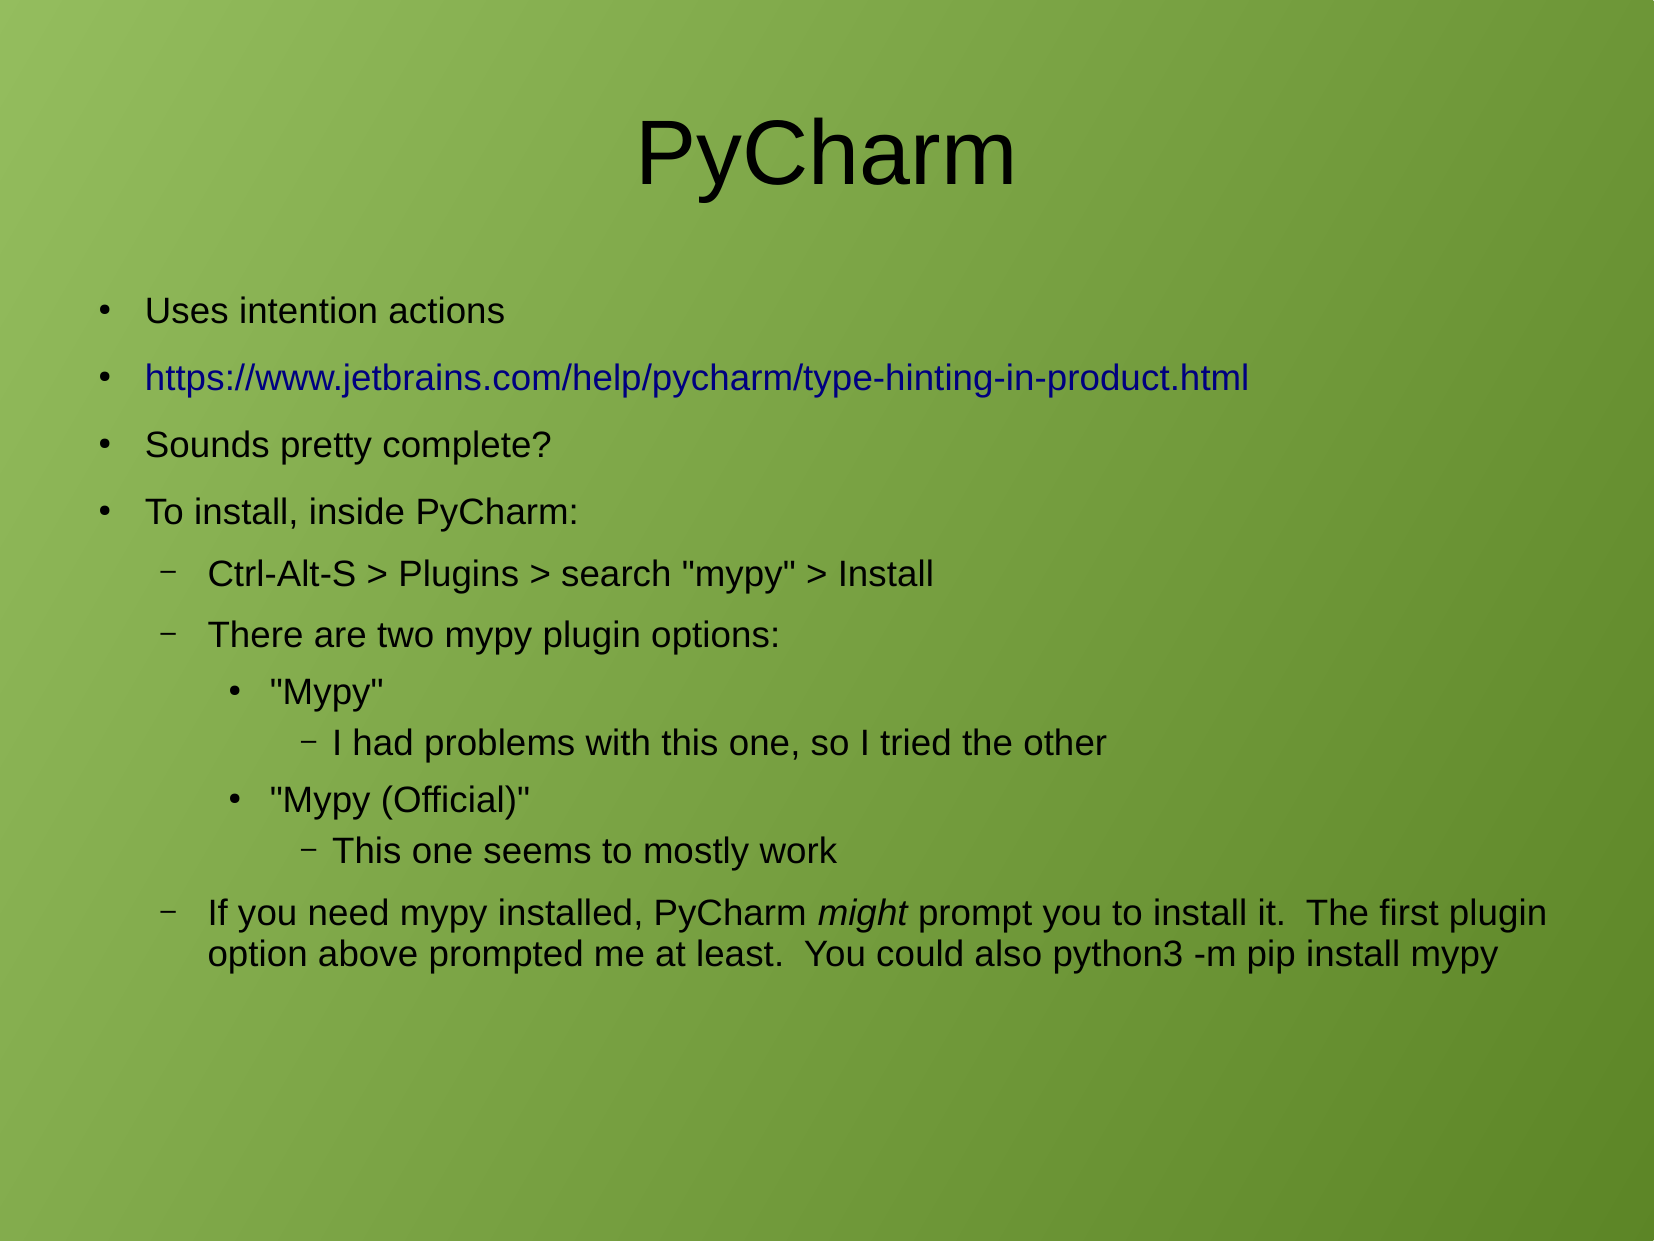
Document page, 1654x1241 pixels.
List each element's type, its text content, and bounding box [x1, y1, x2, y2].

text_box [82, 290, 1571, 1010]
title PyCharm [82, 49, 1571, 257]
